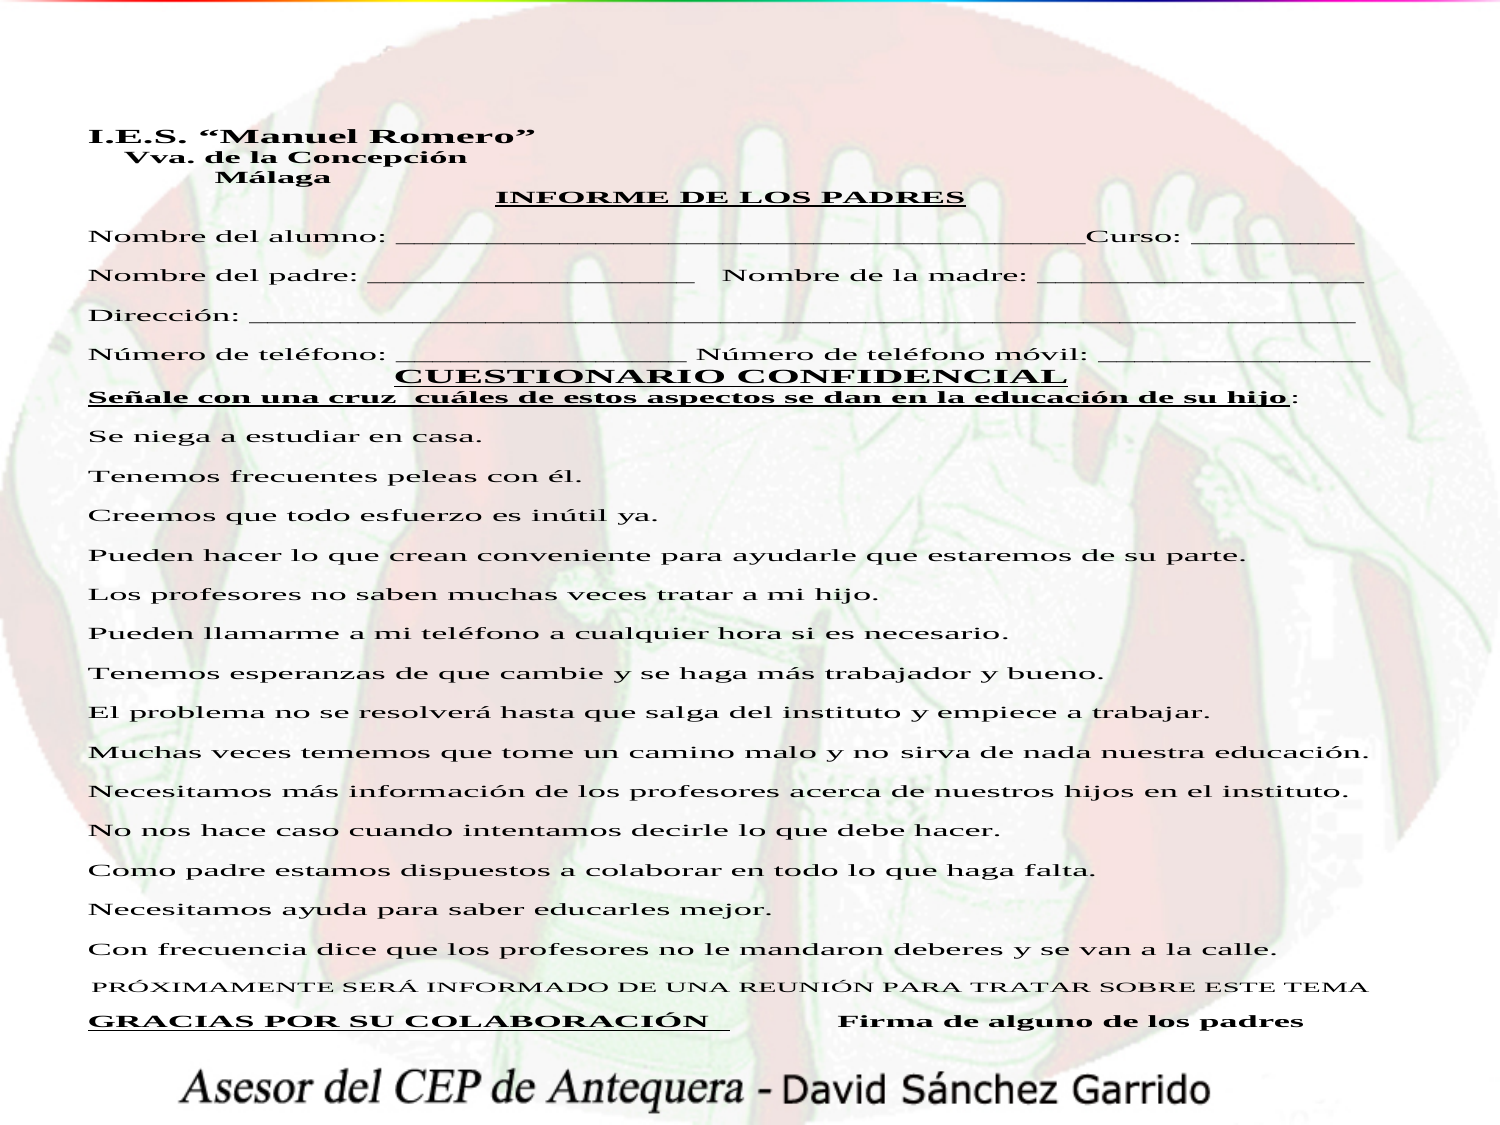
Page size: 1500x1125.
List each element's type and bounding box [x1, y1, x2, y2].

chart [87, 125, 1375, 1051]
picture [0, 0, 1500, 1125]
